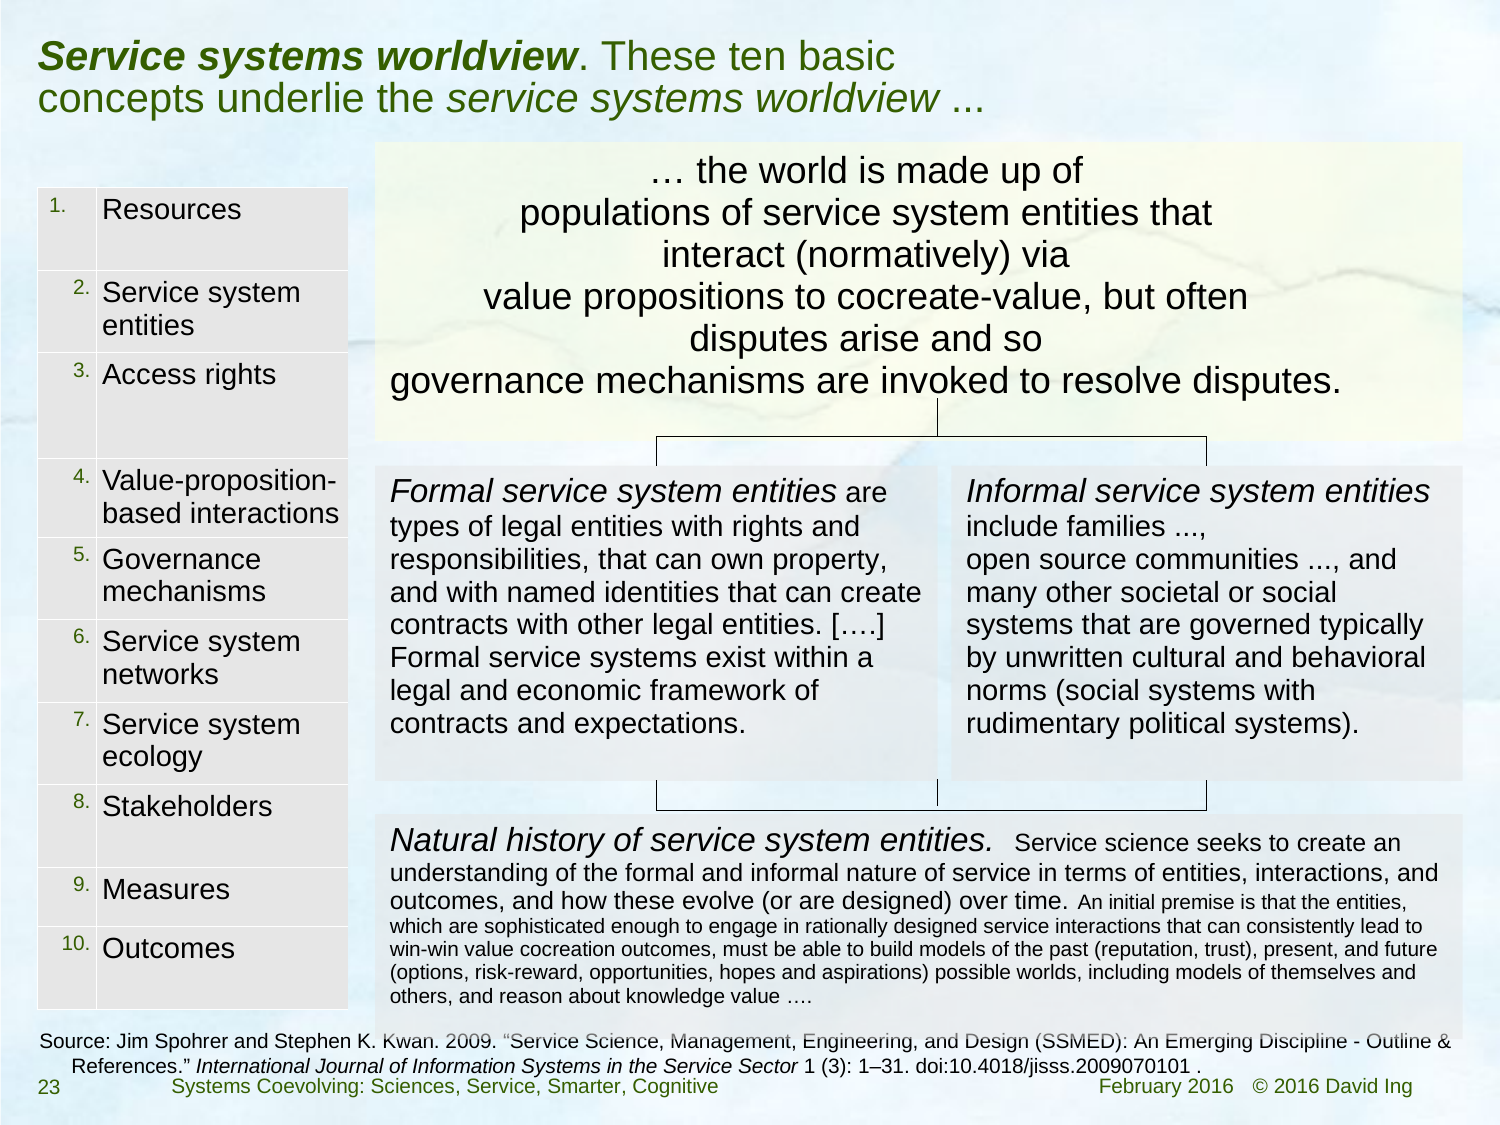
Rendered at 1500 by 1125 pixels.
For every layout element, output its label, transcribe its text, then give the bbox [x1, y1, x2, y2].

table_cell Measures [97, 868, 348, 926]
text_box … the world is made up of populations of service system entities that interact (normatively) via value propositions to cocreate-value, but often disputes arise and so governance mechanisms are invoked to resolve disputes. [375, 141, 1463, 441]
table_cell [348, 270, 402, 352]
table_cell 7. [38, 703, 96, 784]
table_cell [348, 784, 402, 867]
table_cell Access rights [97, 353, 348, 458]
table_cell [348, 867, 375, 926]
table_cell Service system entities [97, 271, 348, 352]
table_cell Service system ecology [97, 703, 348, 784]
table_cell 6. [38, 620, 96, 702]
table_header 1. [38, 188, 96, 270]
table_cell 9. [38, 868, 96, 926]
table_cell [348, 352, 402, 459]
table_cell 2. [38, 271, 96, 352]
table_cell Outcomes [97, 927, 348, 1009]
table_cell 5. [38, 538, 96, 619]
text_box Natural history of service system entities. Service science seeks to create an understanding of the formal and informal nature of service in terms of entities, interactions, and outcomes, and how these evolve (or are designed) over time. An initial premise is that the entities, which are sophisticated enough to engage in rationally designed service interactions that can consistently lead to win-win value cocreation outcomes, must be able to build models of the past (reputation, trust), present, and future (options, risk-reward, opportunities, hopes and aspirations) possible worlds, including models of themselves and others, and reason about knowledge value …. [375, 814, 1463, 1040]
table_cell Governance mechanisms [97, 538, 348, 619]
table_cell 8. [38, 785, 96, 867]
table_cell Service system networks [97, 620, 348, 702]
table_cell [348, 459, 402, 537]
picture [0, 0, 1500, 1125]
table_cell [348, 619, 375, 702]
table_cell Stakeholders [97, 785, 348, 867]
text_box Formal service system entities are types of legal entities with rights and responsibilities, that can own property, and with named identities that can create contracts with other legal entities. [….] Formal service systems exist within a legal and economic framework of contracts and expectations. [375, 465, 938, 781]
table_cell [348, 926, 375, 1009]
title Service systems worldview. These ten basic concepts underlie the service systems worldview ... [37, 37, 1016, 152]
table_cell Value-proposition-based interactions [97, 459, 348, 537]
text_box Informal service system entities include families ..., open source communities ..., and many other societal or social systems that are governed typically by unwritten cultural and behavioral norms (social systems with rudimentary political systems). [951, 465, 1463, 781]
table_header [348, 187, 402, 270]
table_cell [348, 537, 375, 619]
table_header Resources [97, 188, 348, 270]
text_box Source: Jim Spohrer and Stephen K. Kwan. 2009. “Service Science, Management, Engineering, and Design (SSMED): An Emerging Discipline - Outline & References.” International Journal of Information Systems in the Service Sector 1 (3): 1–31. doi:10.4018/jisss.2009070101 . [24, 1020, 1495, 1108]
table_cell [348, 702, 402, 784]
table_cell 4. [38, 459, 96, 537]
table_cell 10. [38, 927, 96, 1009]
table_cell 3. [38, 353, 96, 458]
